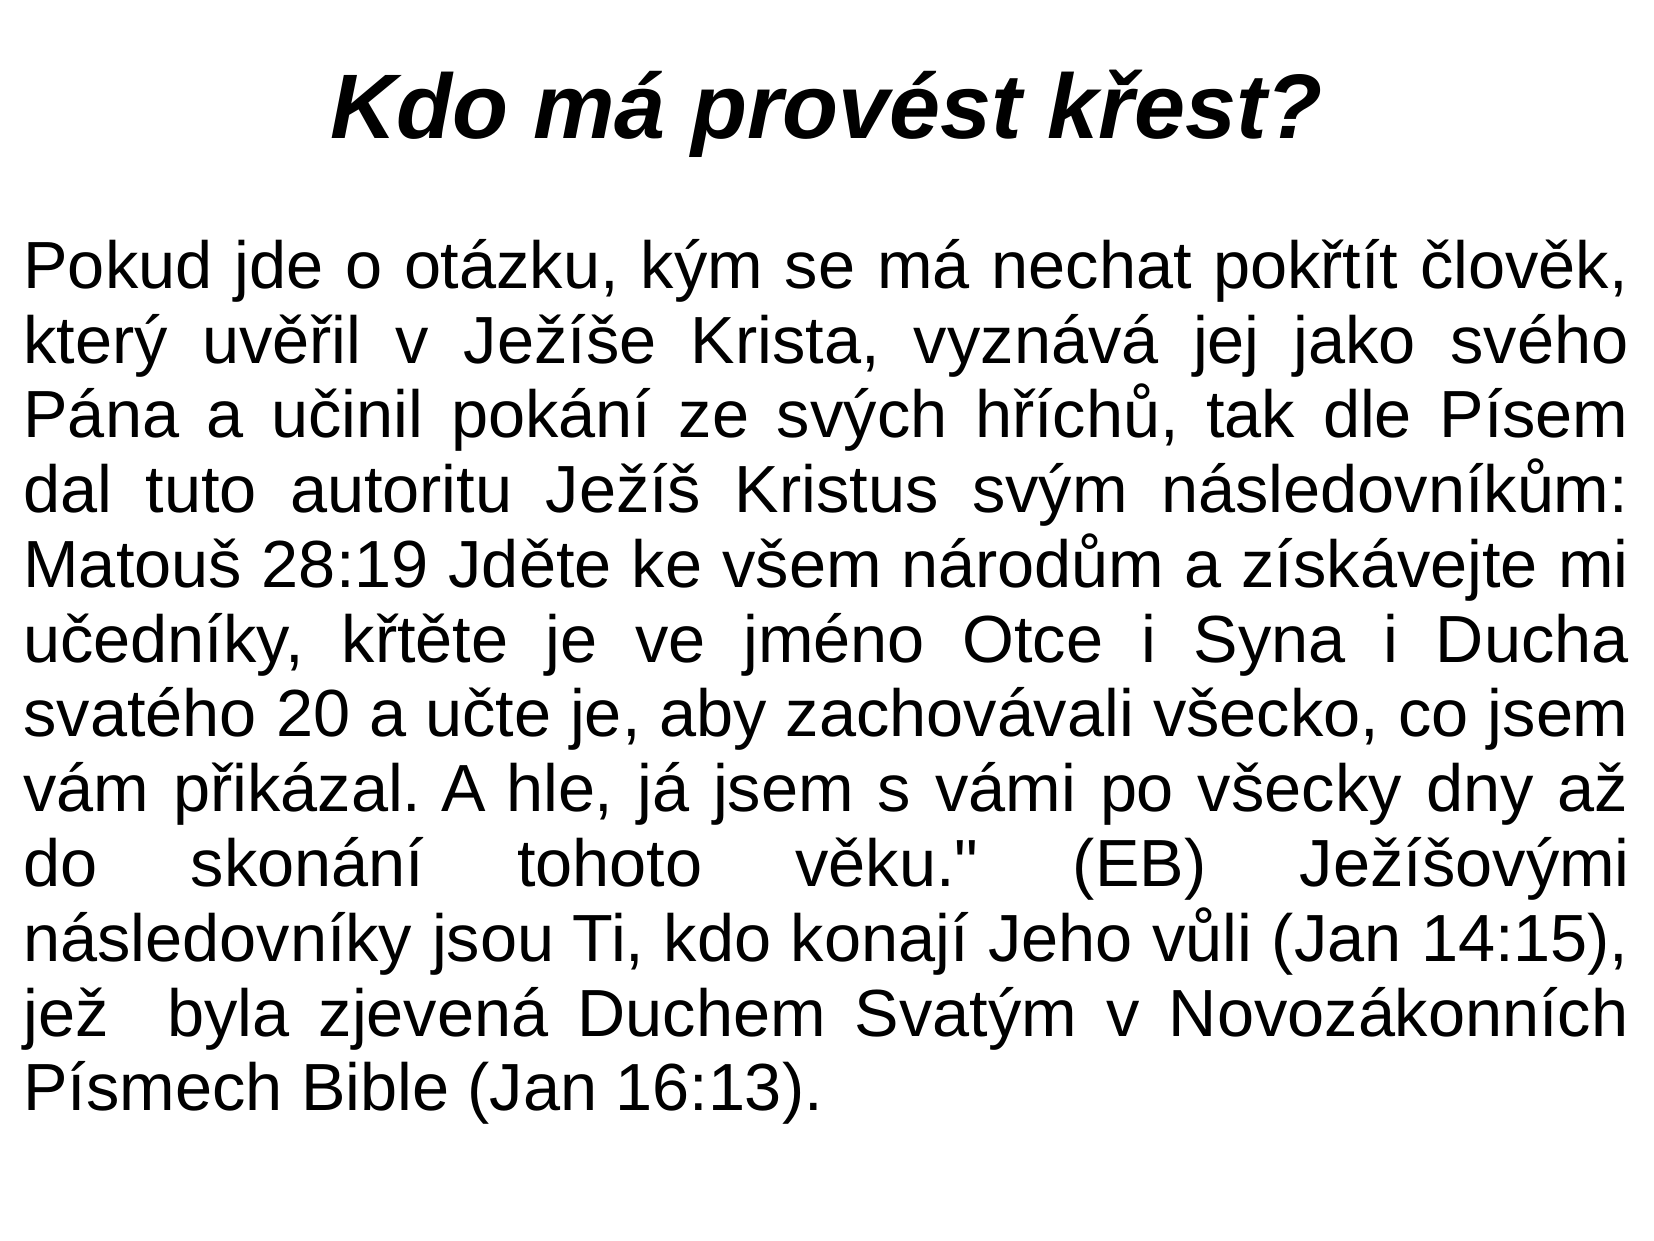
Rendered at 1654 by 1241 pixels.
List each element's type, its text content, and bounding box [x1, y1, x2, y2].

subtitle Pokud jde o otázku, kým se má nechat pokřtít člověk, který uvěřil v Ježíše Krista, vyznává jej jako svého Pána a učinil pokání ze svých hříchů, tak dle Písem dal tuto autoritu Ježíš Kristus svým následovníkům: Matouš 28:19 Jděte ke všem národům a získávejte mi učedníky, křtěte je ve jméno Otce i Syna i Ducha svatého 20 a učte je, aby zachovávali všecko, co jsem vám přikázal. A hle, já jsem s vámi po všecky dny až do skonání tohoto věku." (EB) Ježíšovými následovníky jsou Ti, kdo konají Jeho vůli (Jan 14:15), jež byla zjevená Duchem Svatým v Novozákonních Písmech Bible (Jan 16:13). [23, 0, 1630, 1241]
